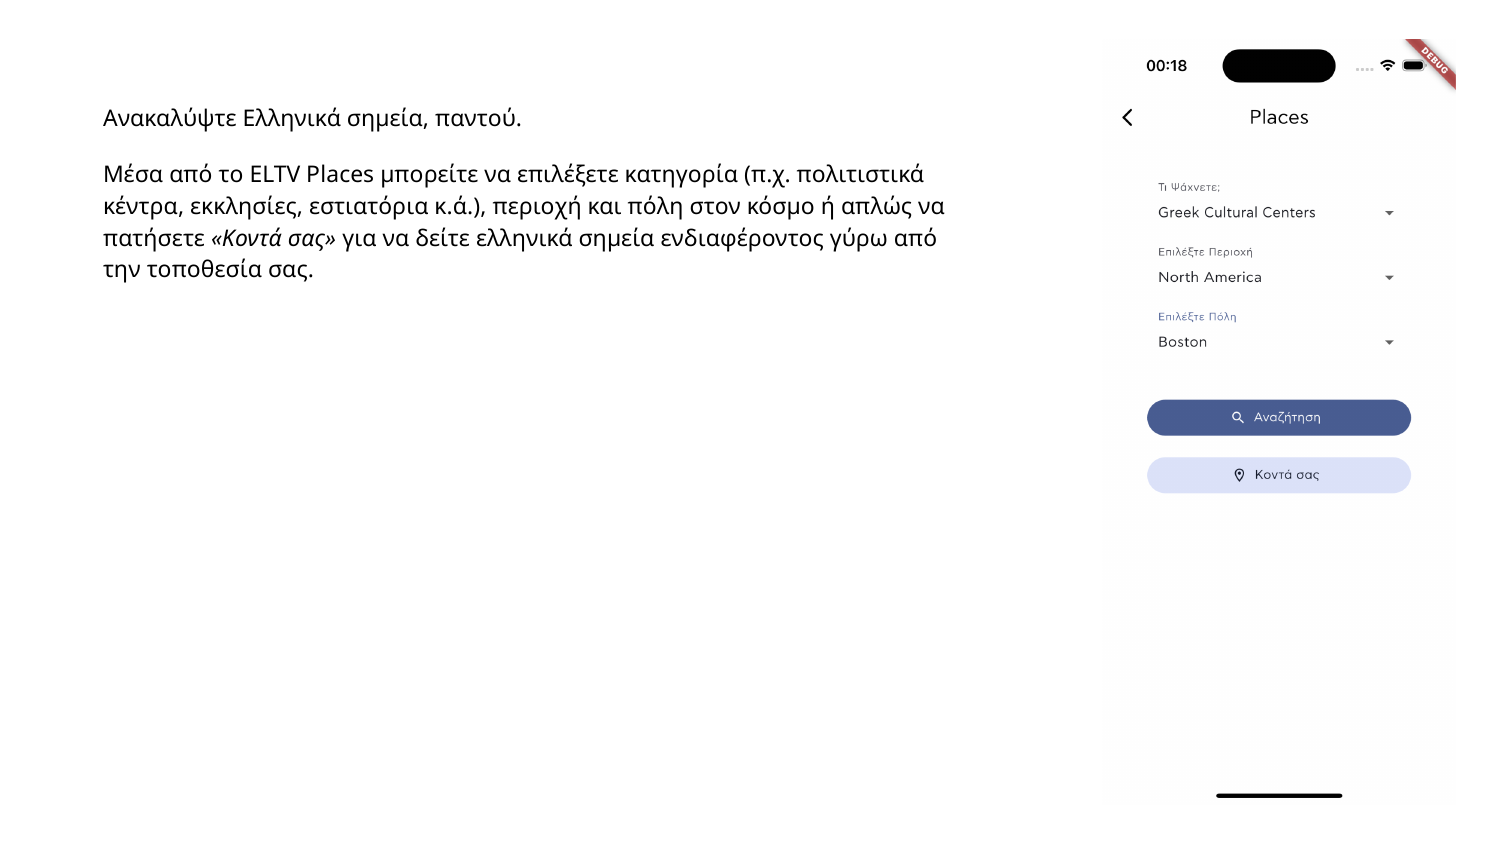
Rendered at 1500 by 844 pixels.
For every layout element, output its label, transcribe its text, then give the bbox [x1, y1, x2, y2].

text_box Ανακαλύψτε Ελληνικά σημεία, παντού. Μέσα από το ELTV Places μπορείτε να επιλέξετε κατηγορία (π.χ. πολιτιστικά κέντρα, εκκλησίες, εστιατόρια κ.ά.), περιοχή και πόλη στον κόσμο ή απλώς να πατήσετε «Κοντά σας» για να δείτε ελληνικά σημεία ενδιαφέροντος γύρω από την τοποθεσία σας. [88, 84, 962, 298]
picture [1102, 39, 1456, 805]
